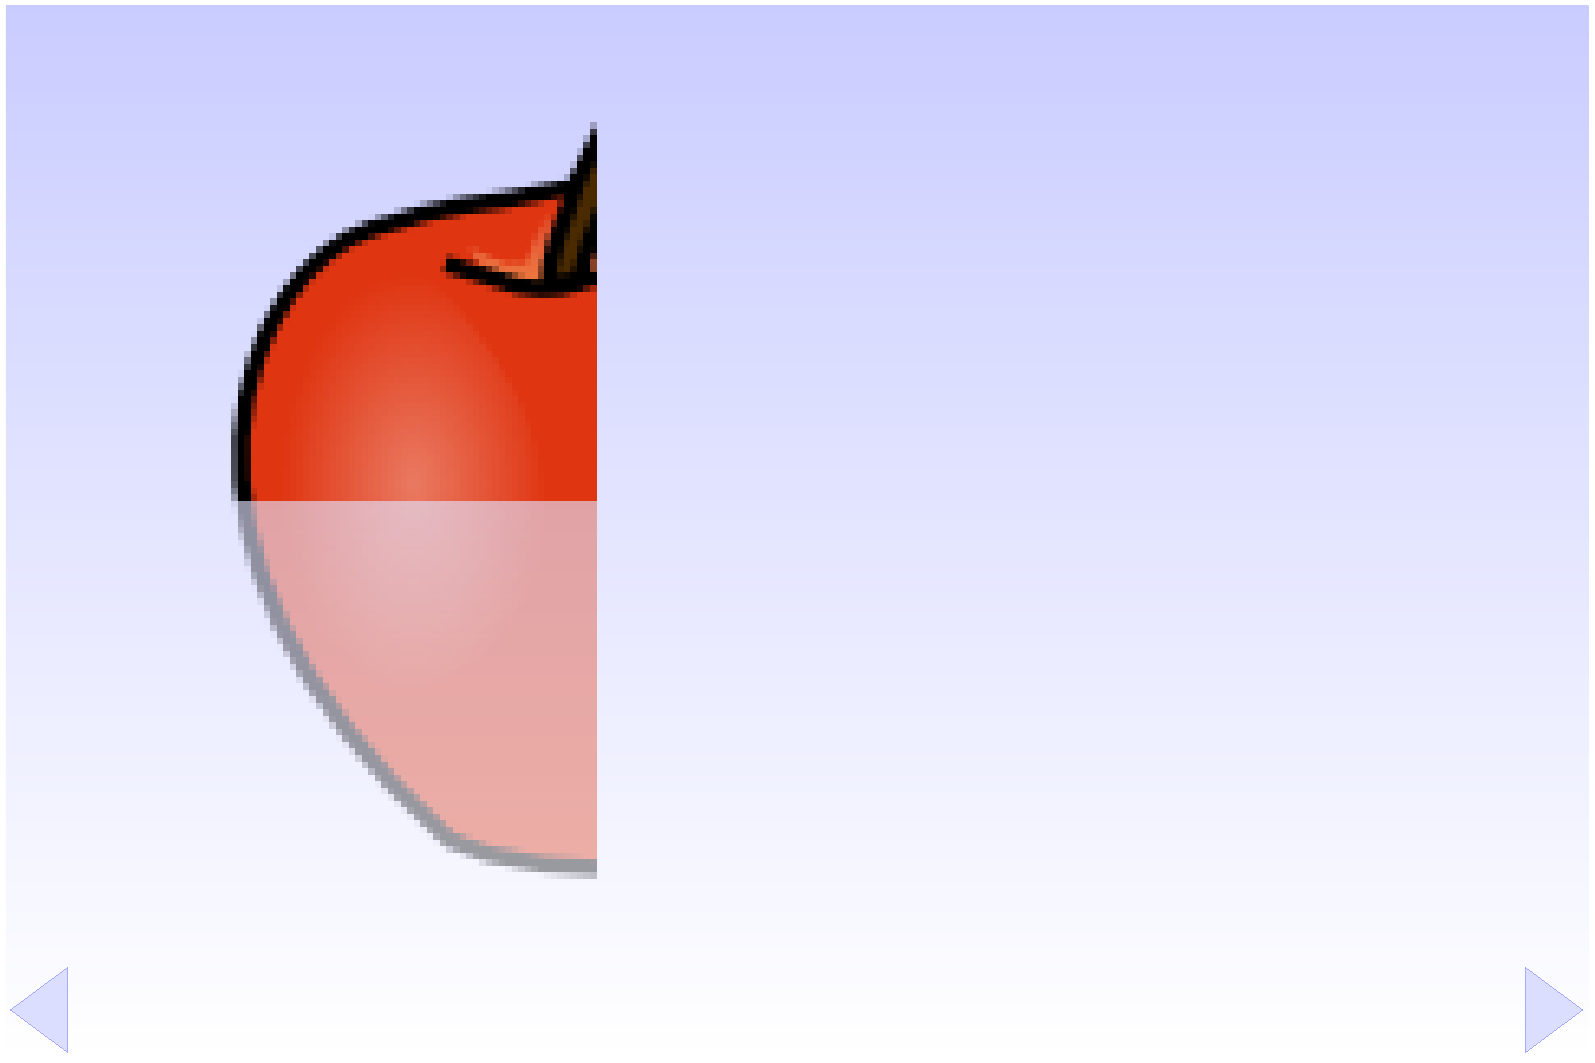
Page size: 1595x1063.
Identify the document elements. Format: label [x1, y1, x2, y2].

picture [173, 64, 597, 899]
text_box [1525, 967, 1583, 1053]
text_box [10, 967, 68, 1053]
